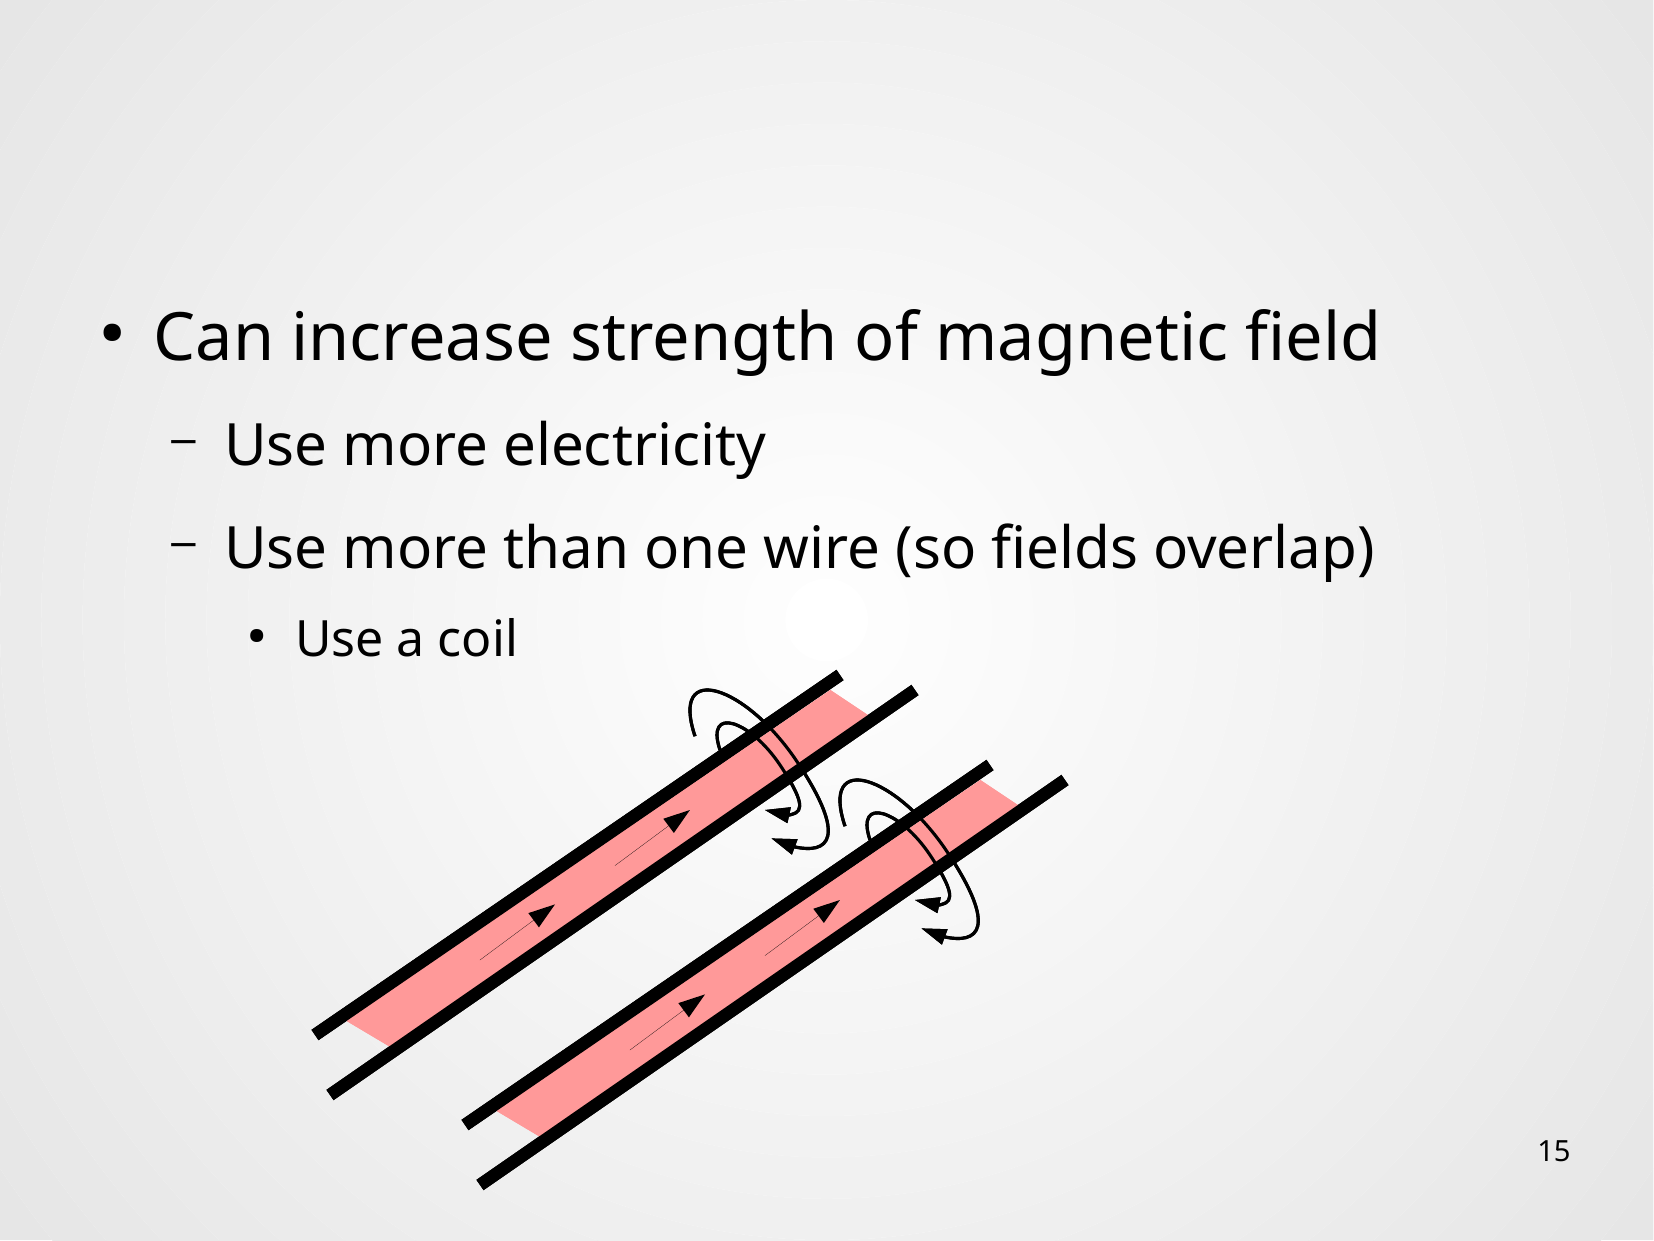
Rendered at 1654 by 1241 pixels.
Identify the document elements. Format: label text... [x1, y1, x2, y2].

text_box [761, 732, 796, 771]
text_box [924, 780, 1017, 851]
text_box [774, 690, 867, 761]
list Can increase strength of magnetic field Use more electricity Use more than one wire (so fields overlap) Use a coil [82, 289, 1571, 1010]
text_box [911, 822, 946, 861]
text_box [497, 831, 932, 1136]
text_box [347, 741, 782, 1046]
